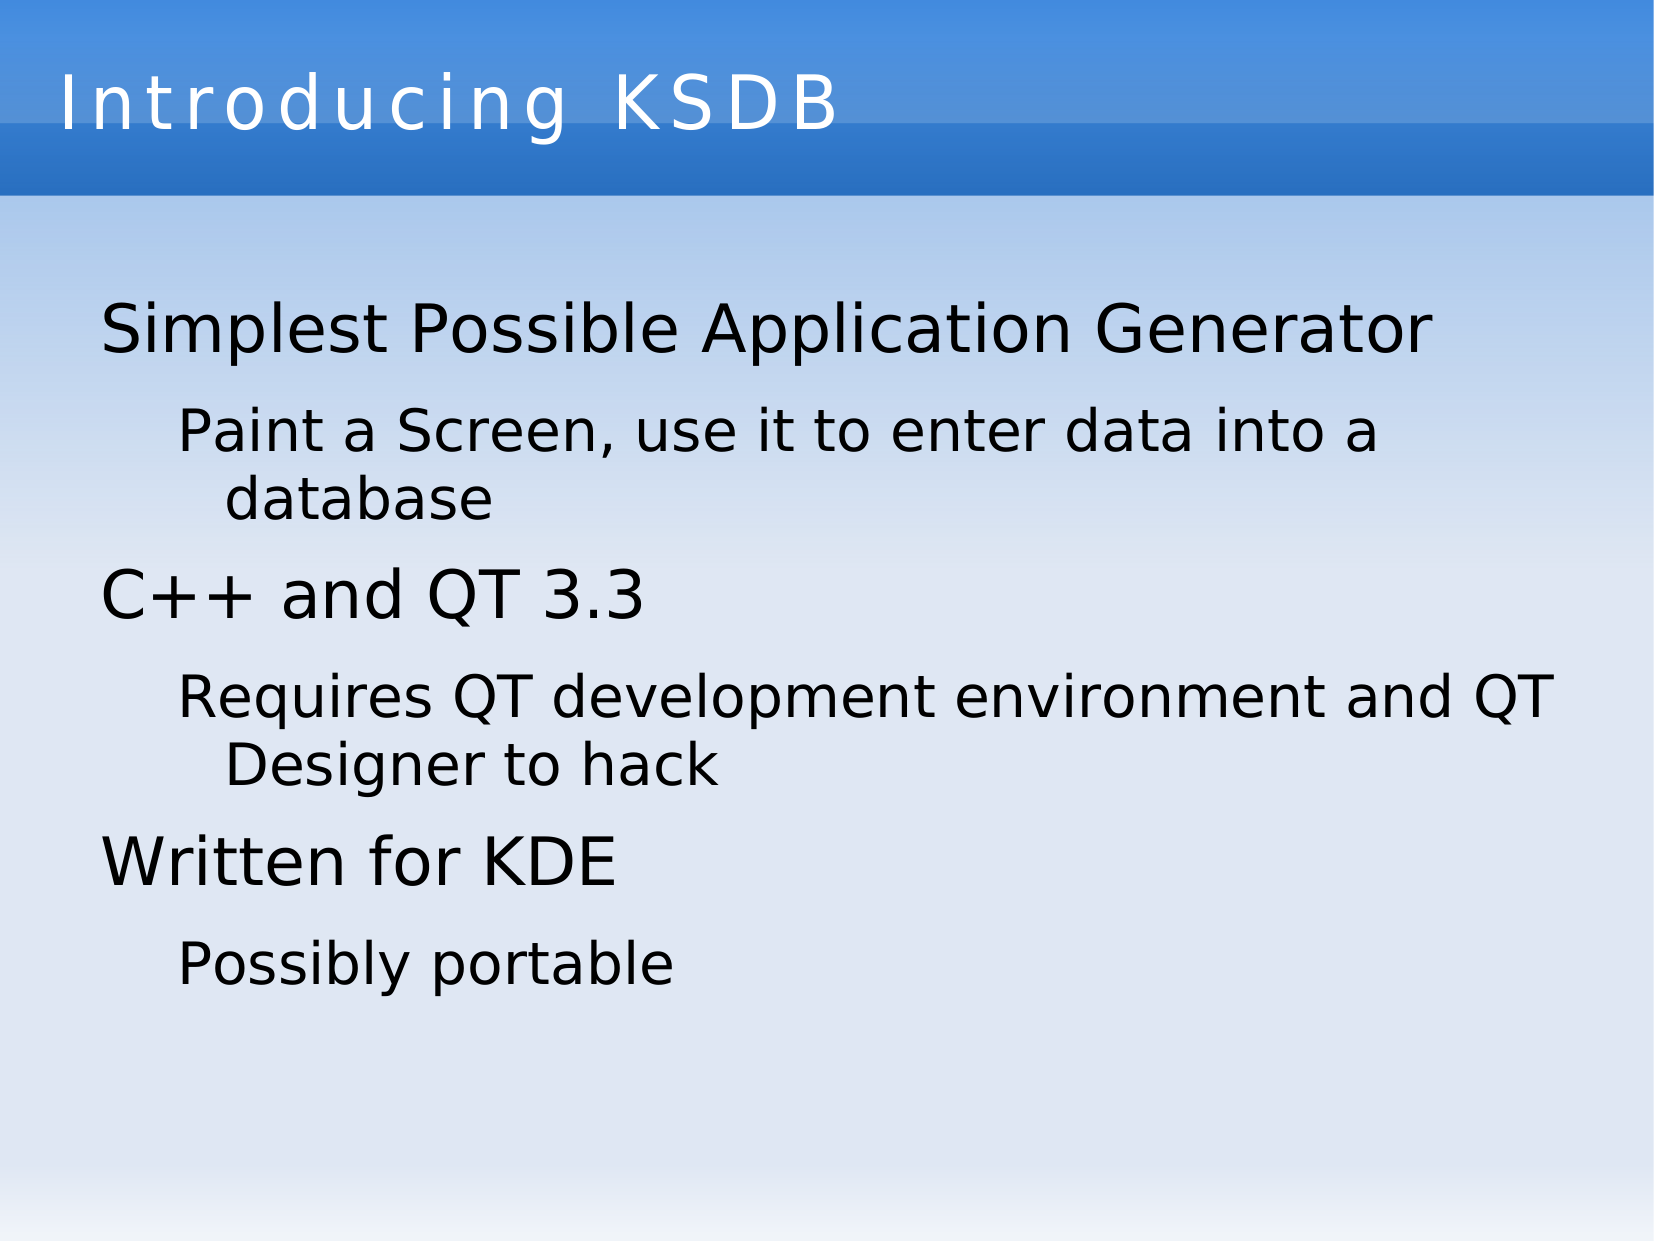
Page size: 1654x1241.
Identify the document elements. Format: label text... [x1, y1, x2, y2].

list Simplest Possible Application Generator Paint a Screen, use it to enter data into a database C++ and QT 3.3 Requires QT development environment and QT Designer to hack Written for KDE Possibly portable [82, 290, 1571, 1109]
picture [0, 0, 1654, 1241]
title Introducing KSDB [59, 29, 1270, 178]
